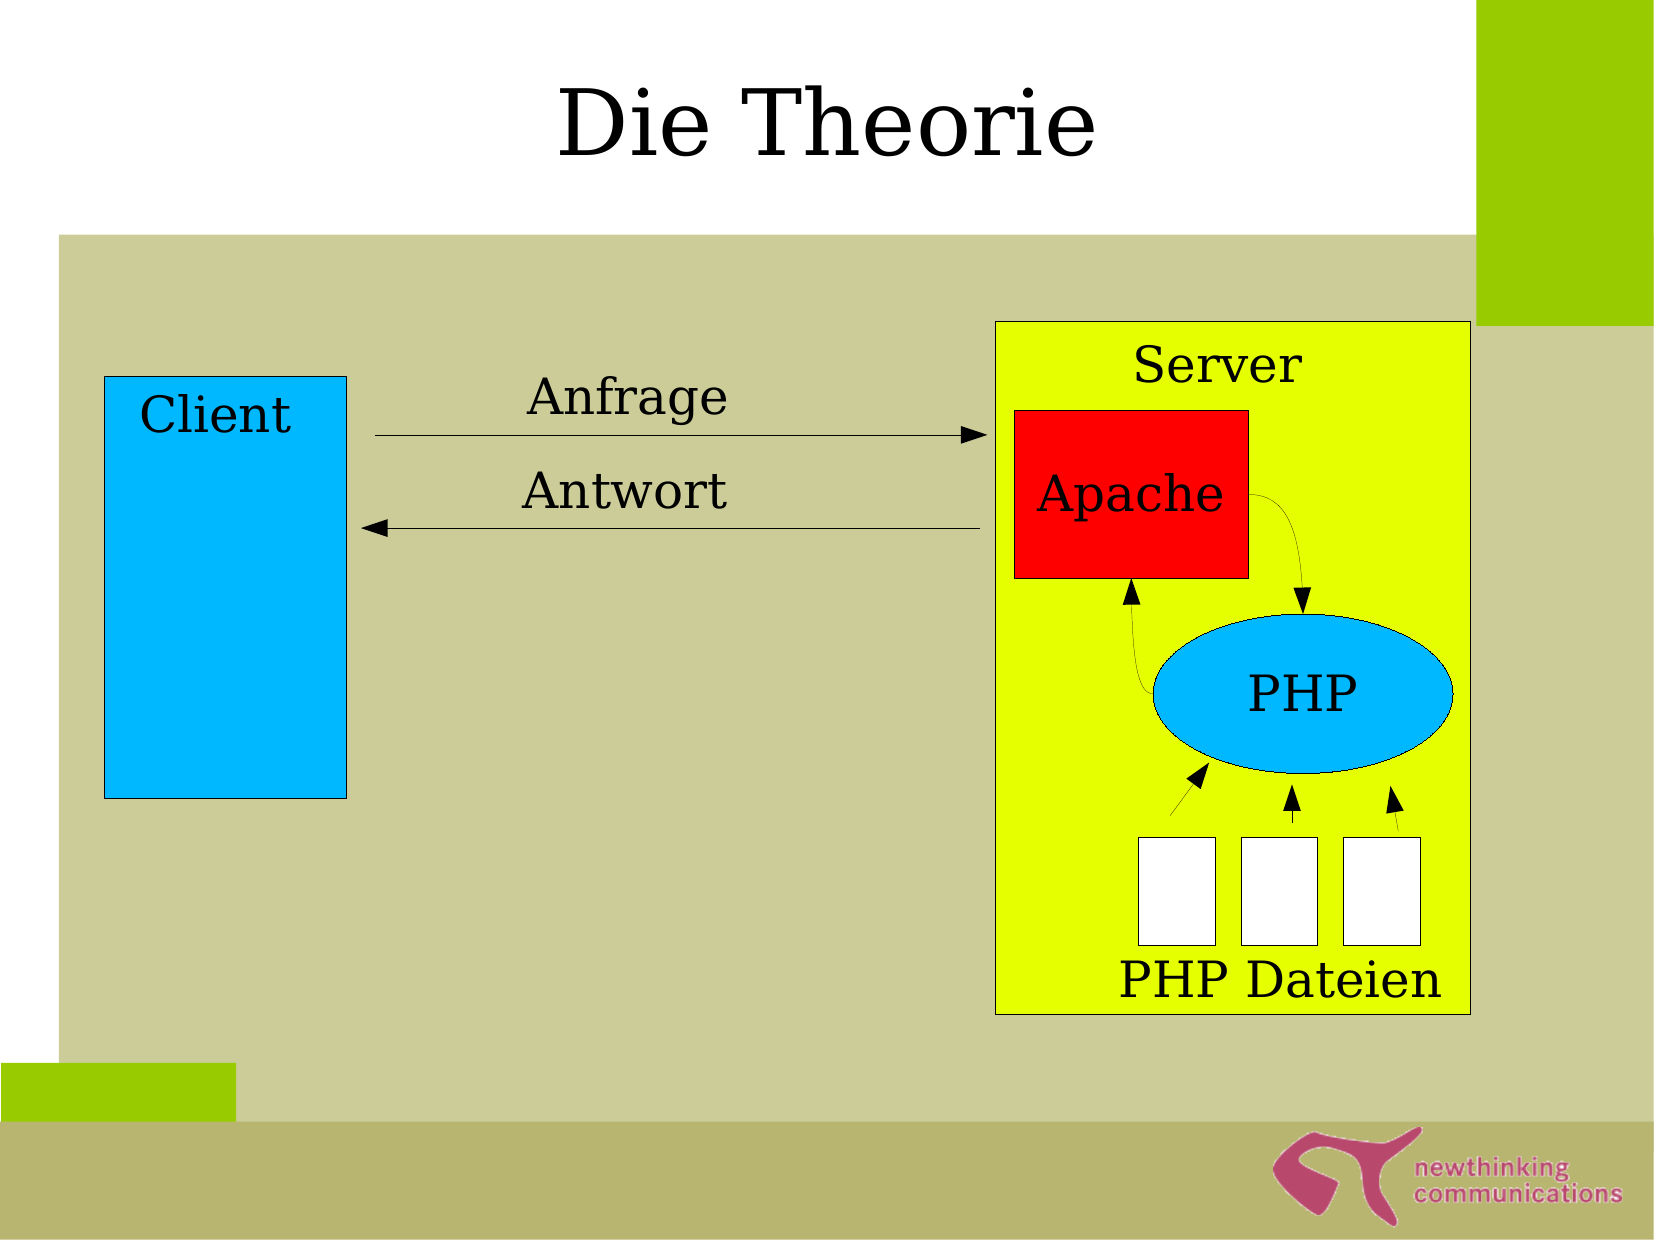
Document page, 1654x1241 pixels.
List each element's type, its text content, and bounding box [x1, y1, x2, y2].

text_box PHP [1153, 614, 1454, 774]
text_box PHP Dateien [1118, 951, 1444, 1010]
text_box Client [139, 386, 292, 445]
text_box [995, 321, 1471, 1015]
title Die Theorie [121, 20, 1534, 228]
text_box Anfrage [527, 368, 730, 427]
text_box [104, 376, 347, 799]
text_box Apache [1014, 410, 1249, 579]
text_box Antwort [522, 461, 729, 521]
picture [1273, 1127, 1641, 1241]
text_box Server [1132, 335, 1303, 395]
